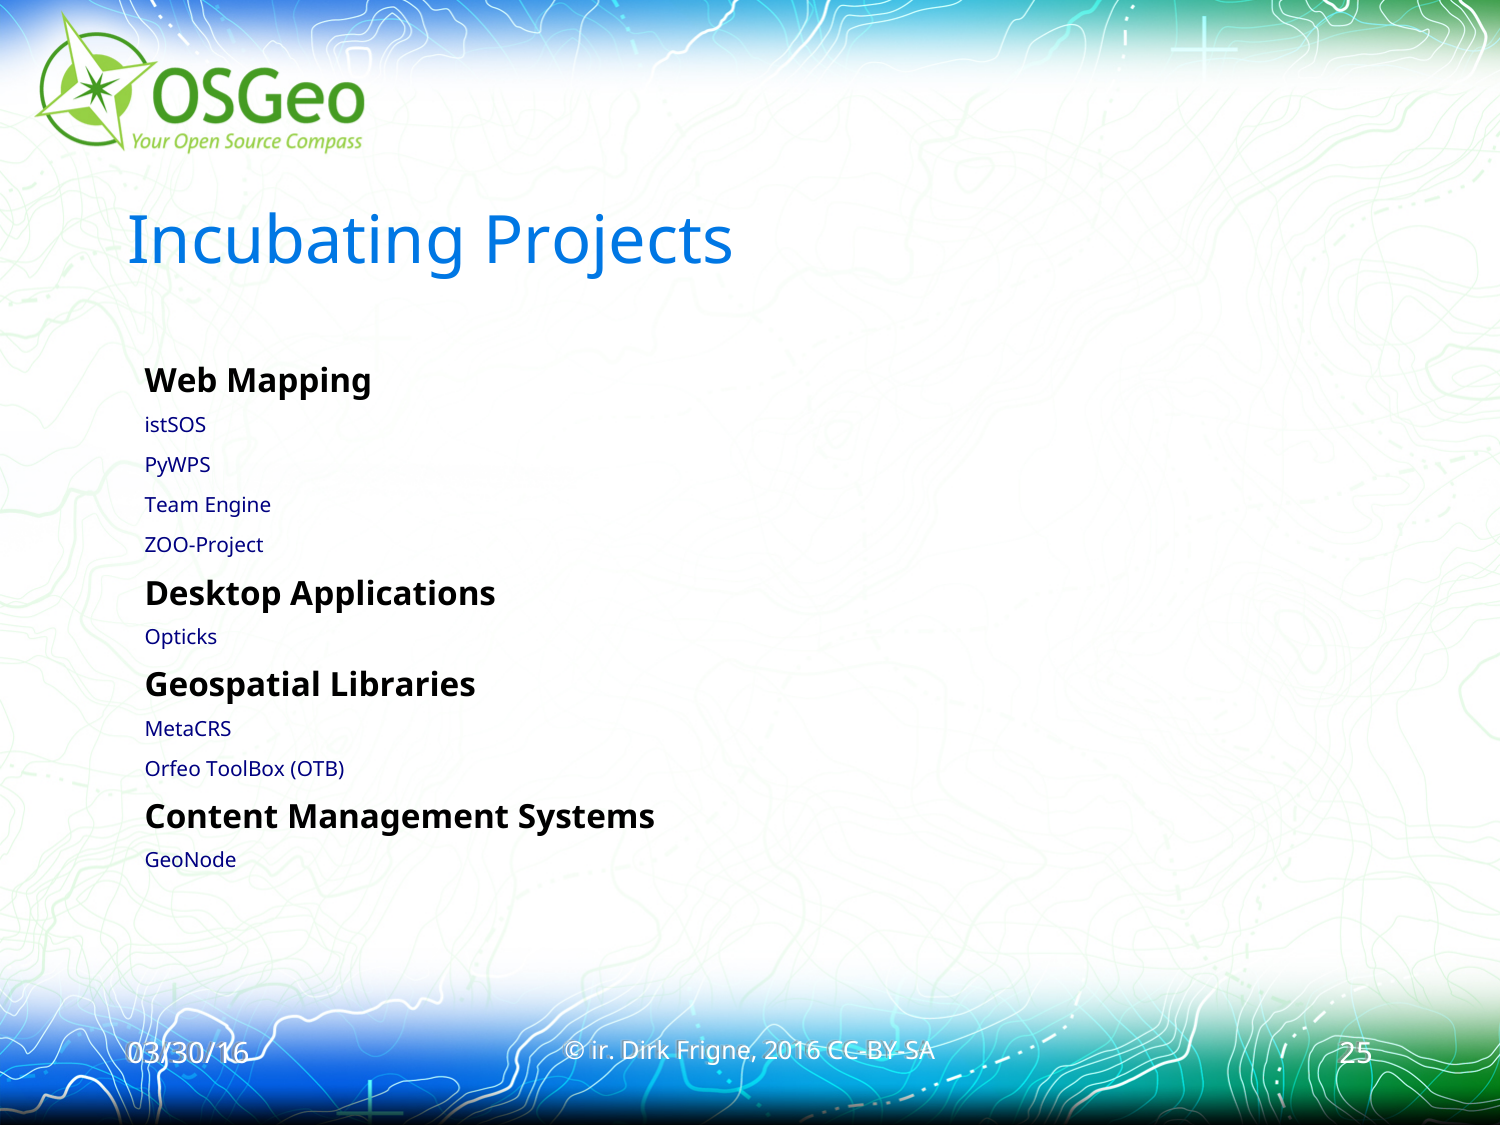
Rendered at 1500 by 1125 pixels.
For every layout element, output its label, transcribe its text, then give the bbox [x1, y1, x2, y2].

picture [0, 0, 1500, 1125]
text_box Web Mapping istSOS PyWPS Team Engine ZOO-Project Desktop Applications Opticks Geospatial Libraries MetaCRS Orfeo ToolBox (OTB) Content Management Systems GeoNode [129, 352, 728, 898]
title Incubating Projects [112, 187, 1388, 288]
